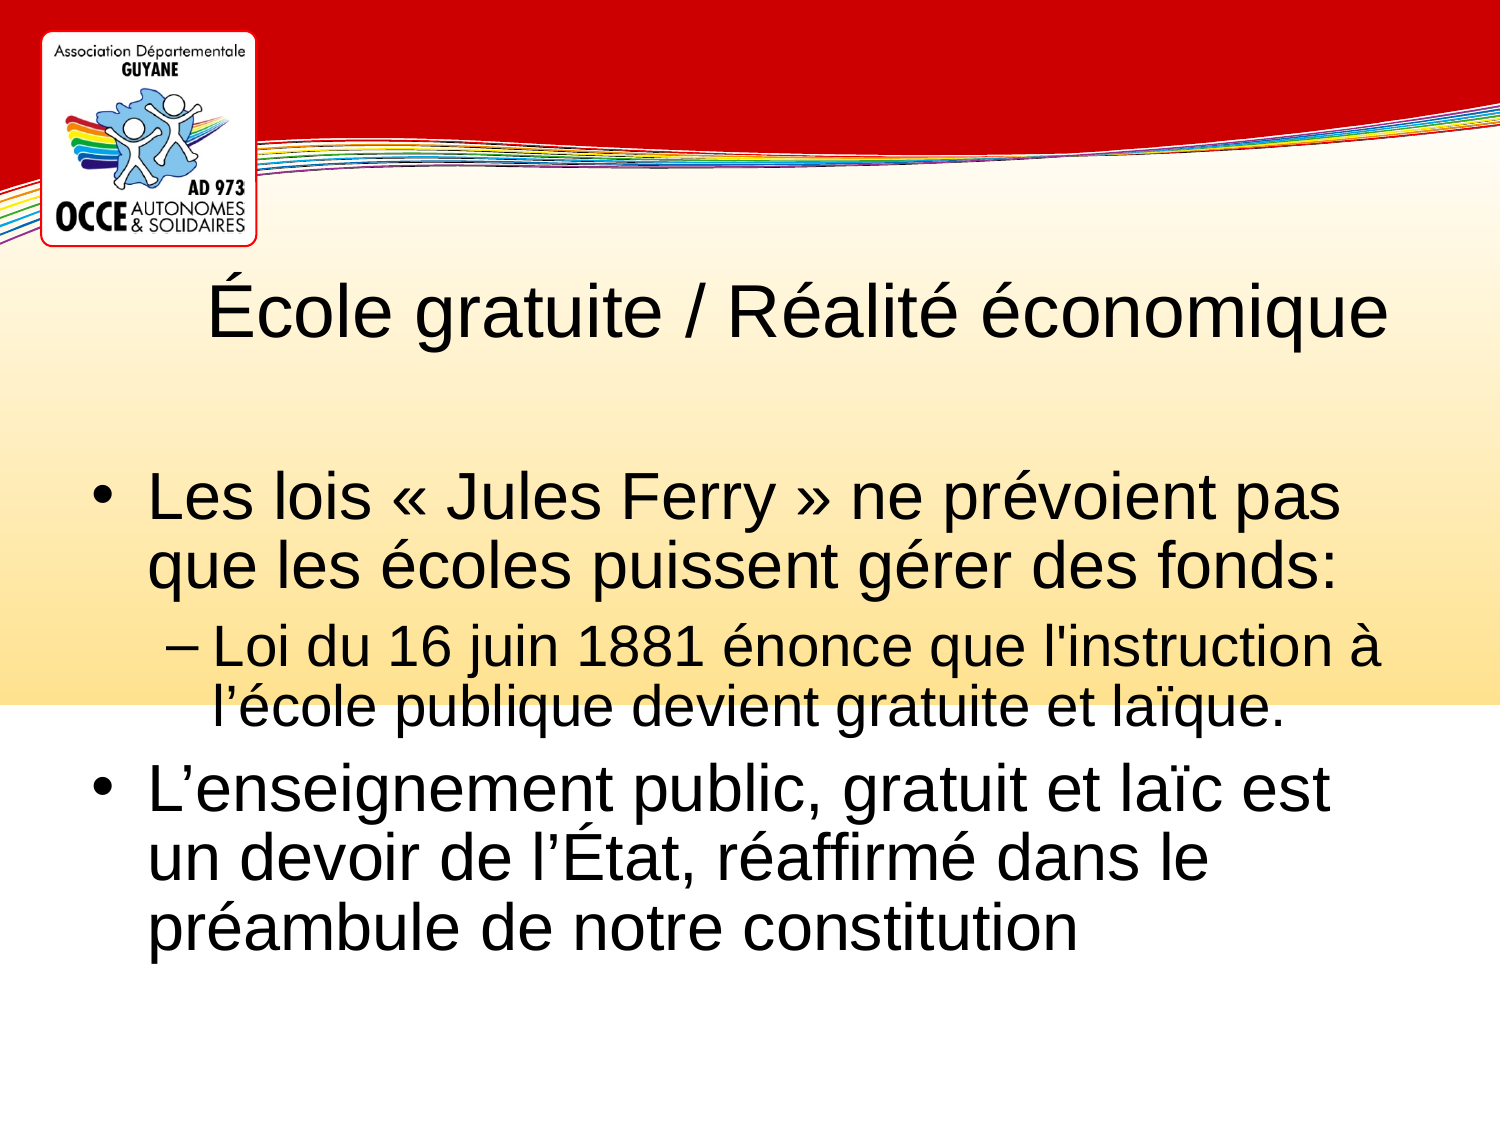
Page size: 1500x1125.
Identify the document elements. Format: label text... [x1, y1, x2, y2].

title École gratuite / Réalité économique [159, 267, 1438, 455]
list Les lois « Jules Ferry » ne prévoient pas que les écoles puissent gérer des fonds: Loi du 16 juin 1881 énonce que l'instruction à l’école publique devient gratuite et laïque. L’enseignement public, gratuit et laïc est un devoir de l’État, réaffirmé dans le préambule de notre constitution [76, 456, 1427, 1000]
picture [54, 44, 245, 234]
